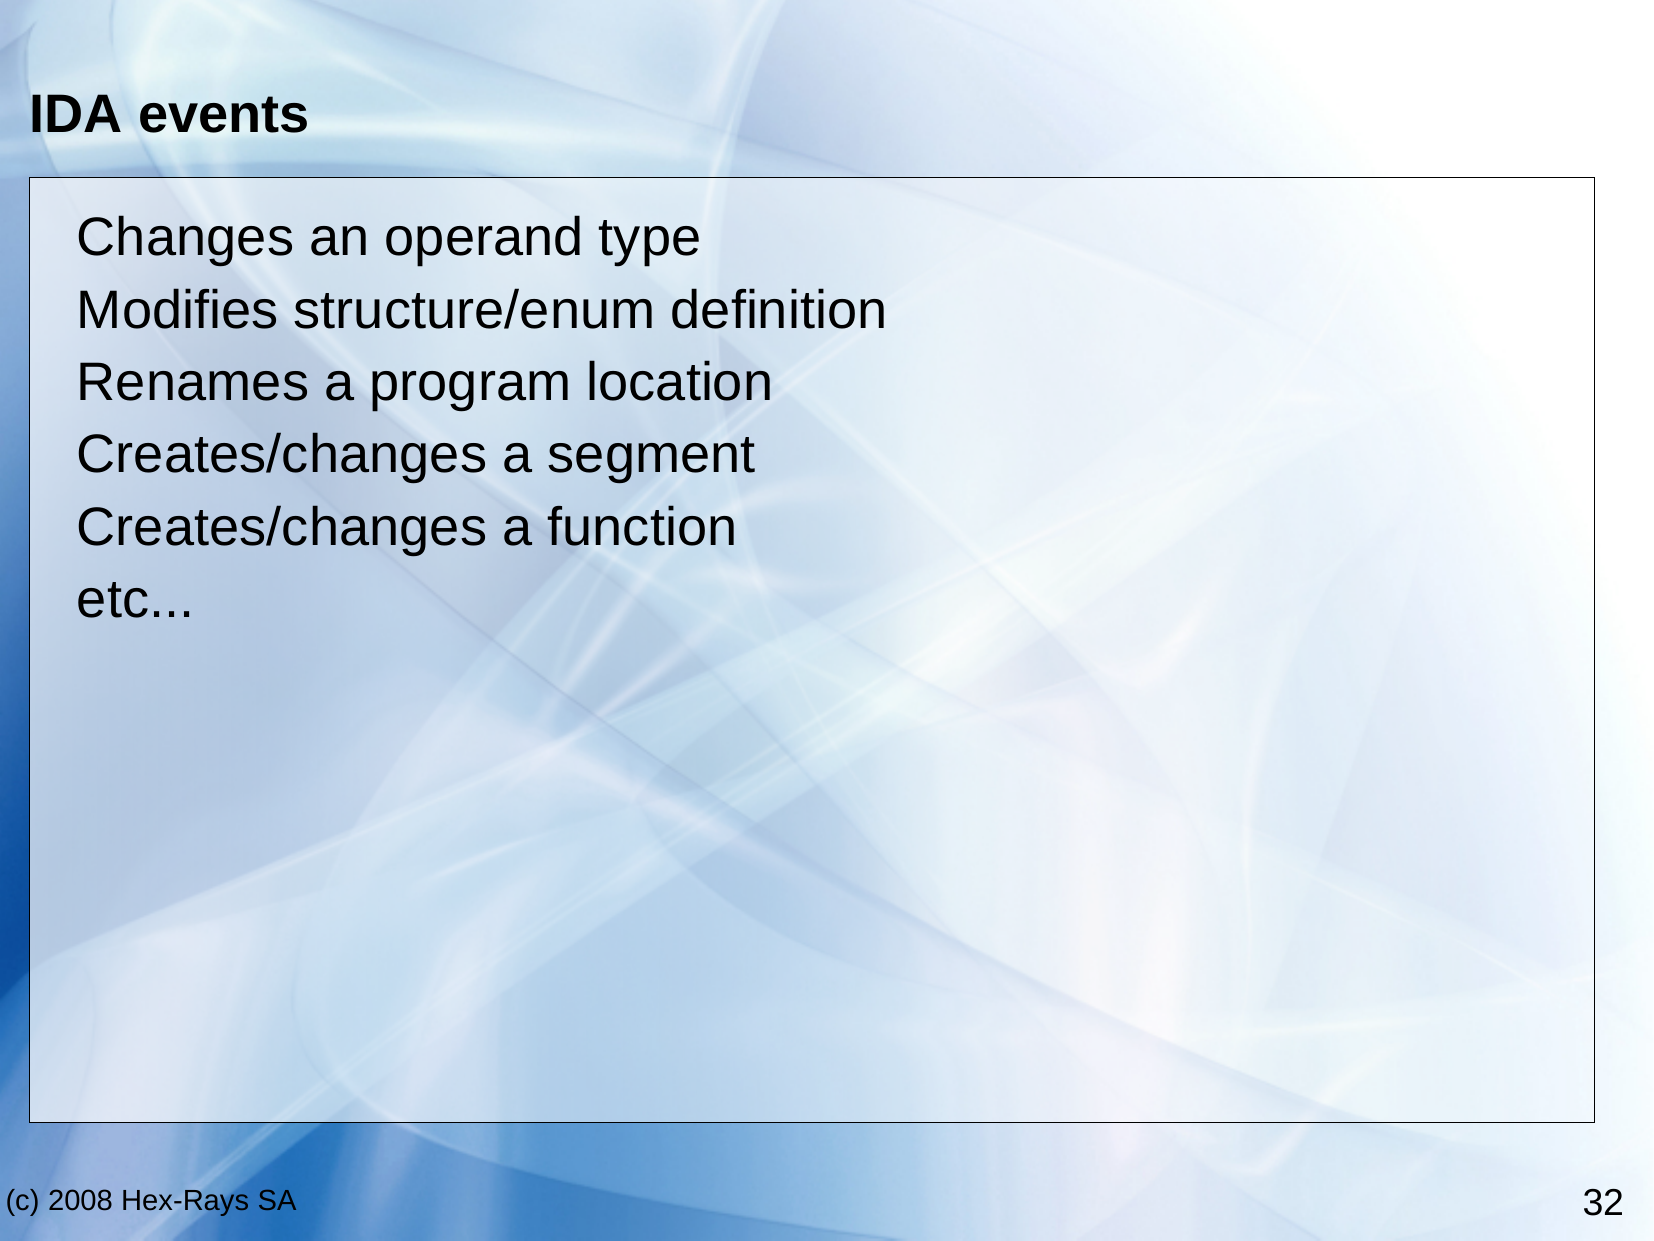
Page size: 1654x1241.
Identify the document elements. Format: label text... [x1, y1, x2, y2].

picture [0, 0, 1654, 1241]
list Changes an operand type Modifies structure/enum definition Renames a program location Creates/changes a segment Creates/changes a function etc... [59, 206, 1536, 1123]
title IDA events [29, 49, 1506, 178]
